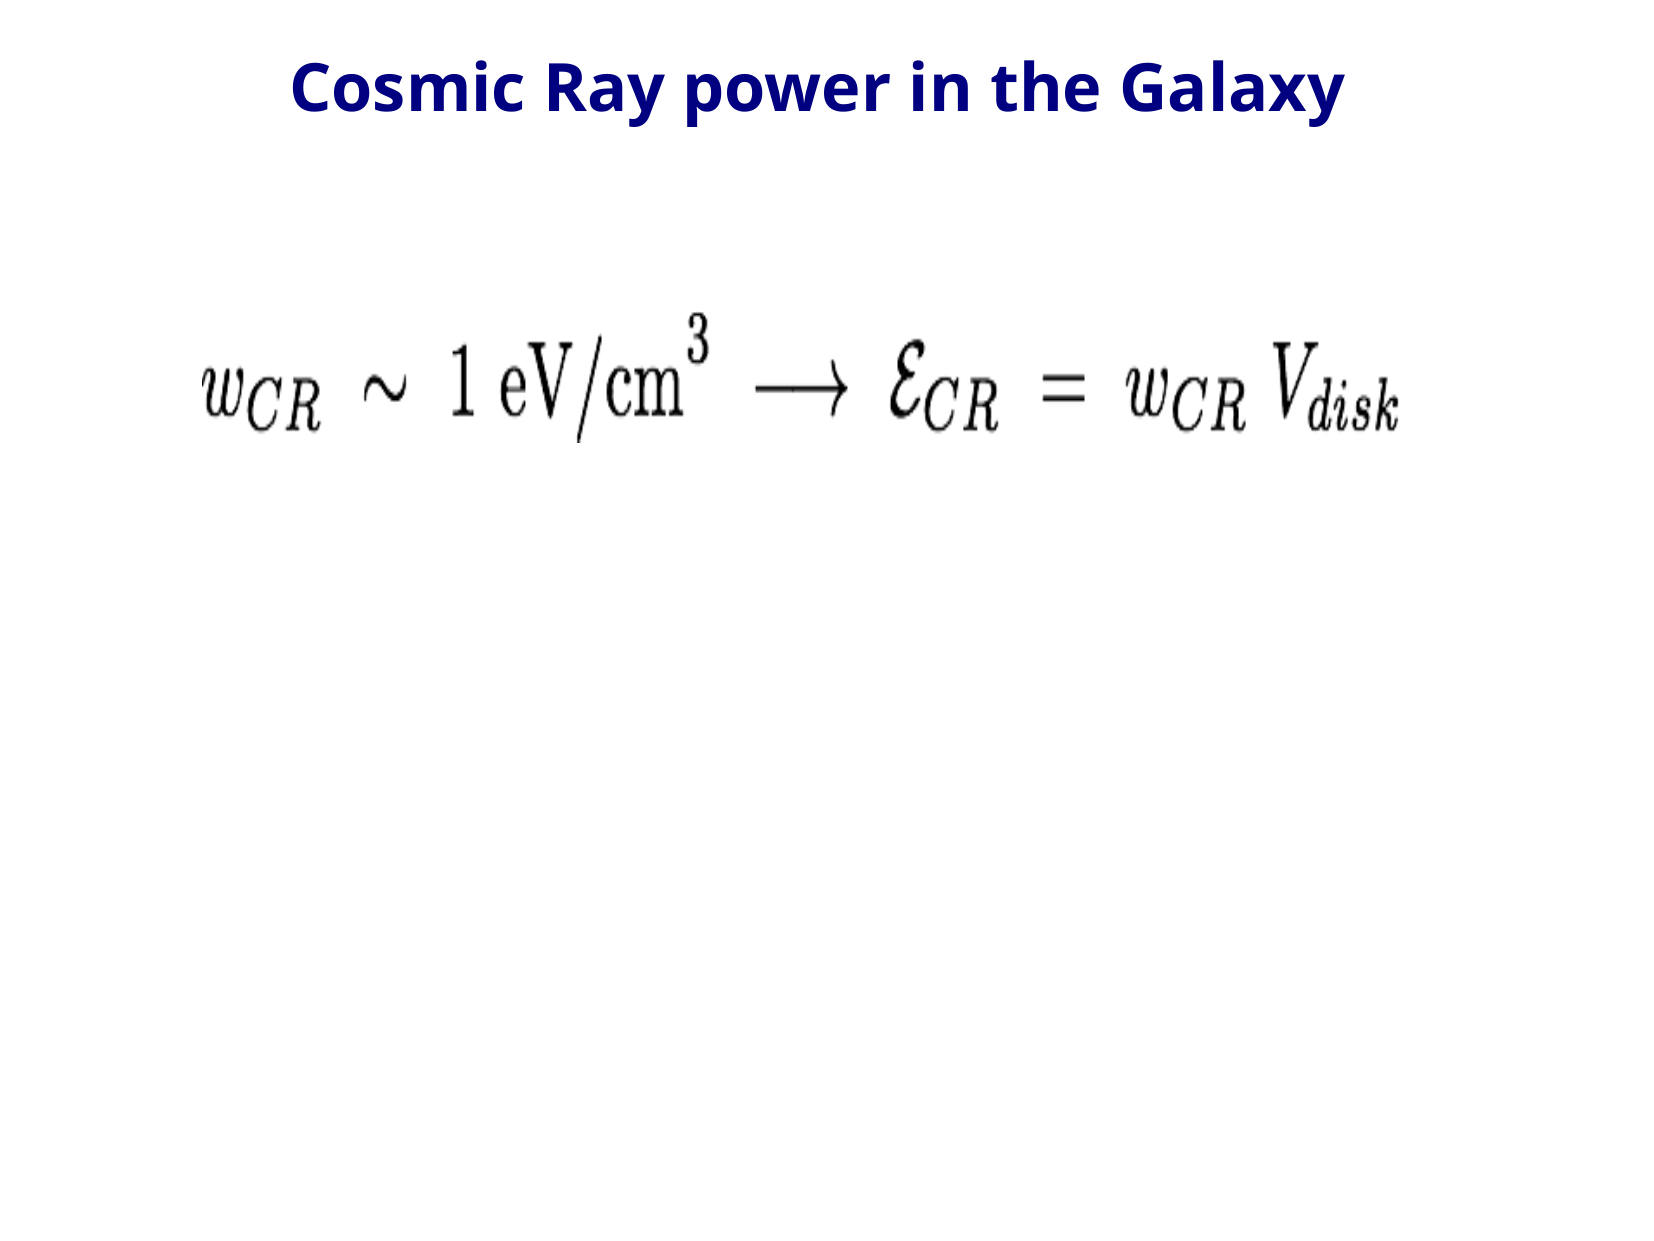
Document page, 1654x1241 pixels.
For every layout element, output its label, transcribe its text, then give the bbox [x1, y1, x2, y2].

text_box Cosmic Ray power in the Galaxy [0, 22, 1653, 149]
picture [202, 311, 1400, 443]
